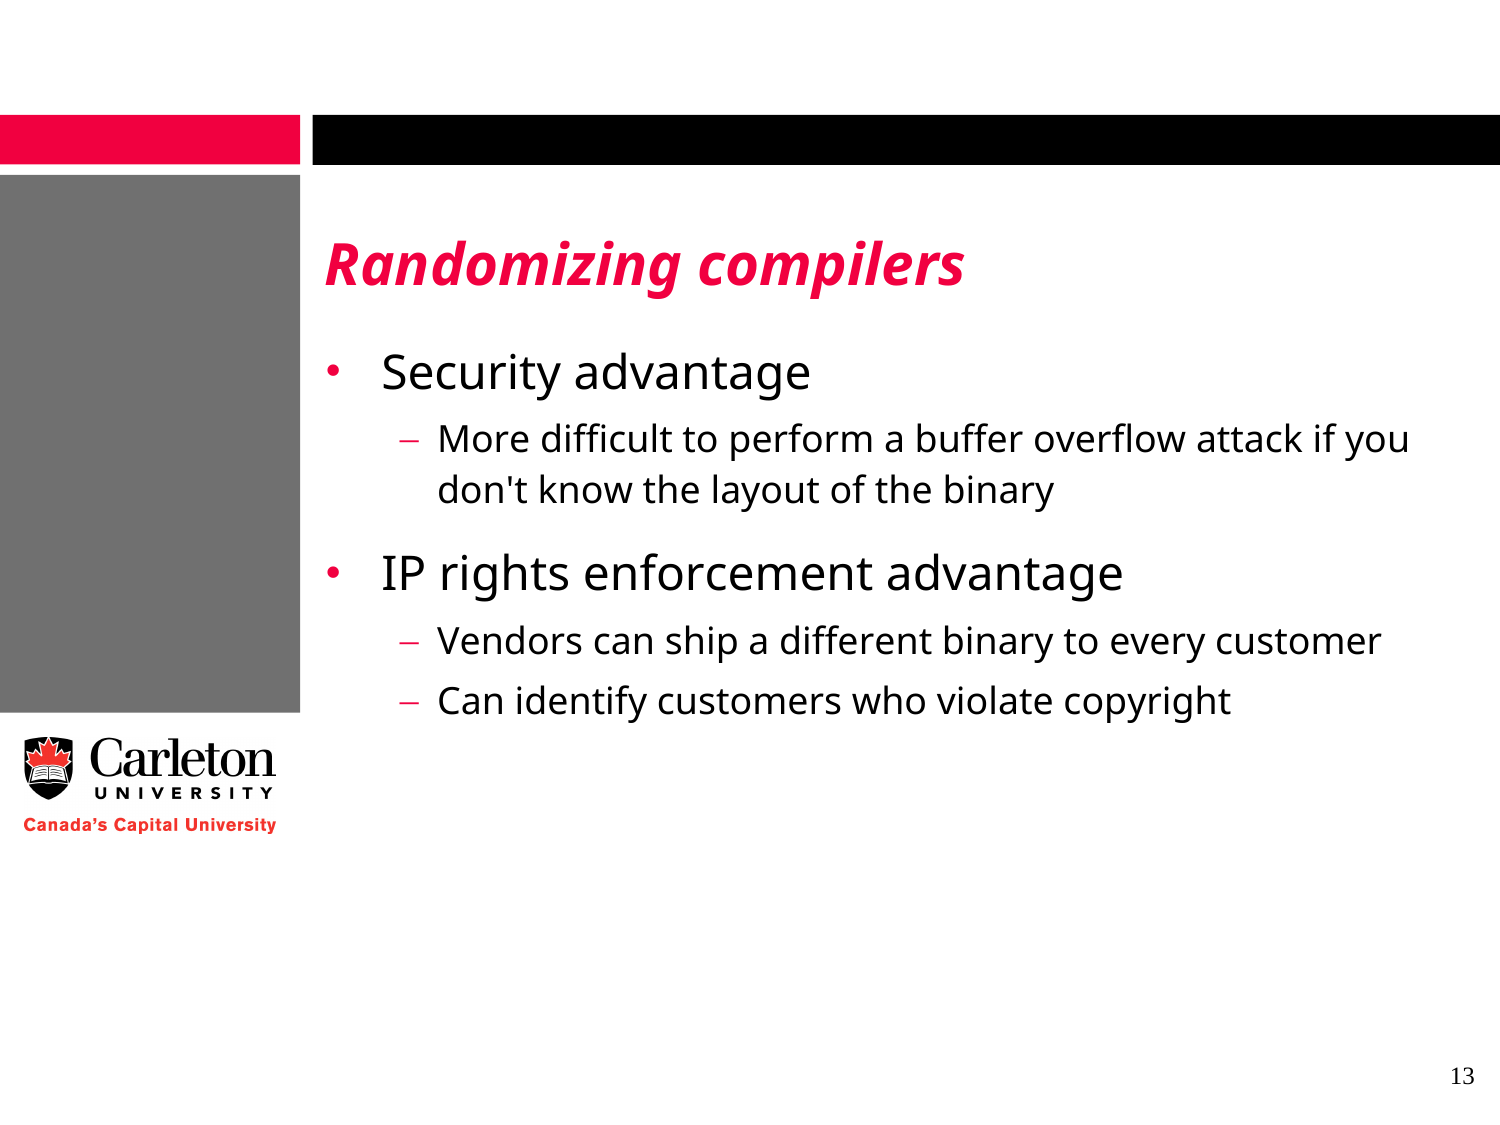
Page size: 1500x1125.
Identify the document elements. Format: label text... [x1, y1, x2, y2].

title Randomizing compilers [324, 194, 1450, 324]
list Security advantage More difficult to perform a buffer overflow attack if you don't know the layout of the binary IP rights enforcement advantage Vendors can ship a different binary to every customer Can identify customers who violate copyright [324, 324, 1450, 1053]
picture [24, 737, 276, 834]
